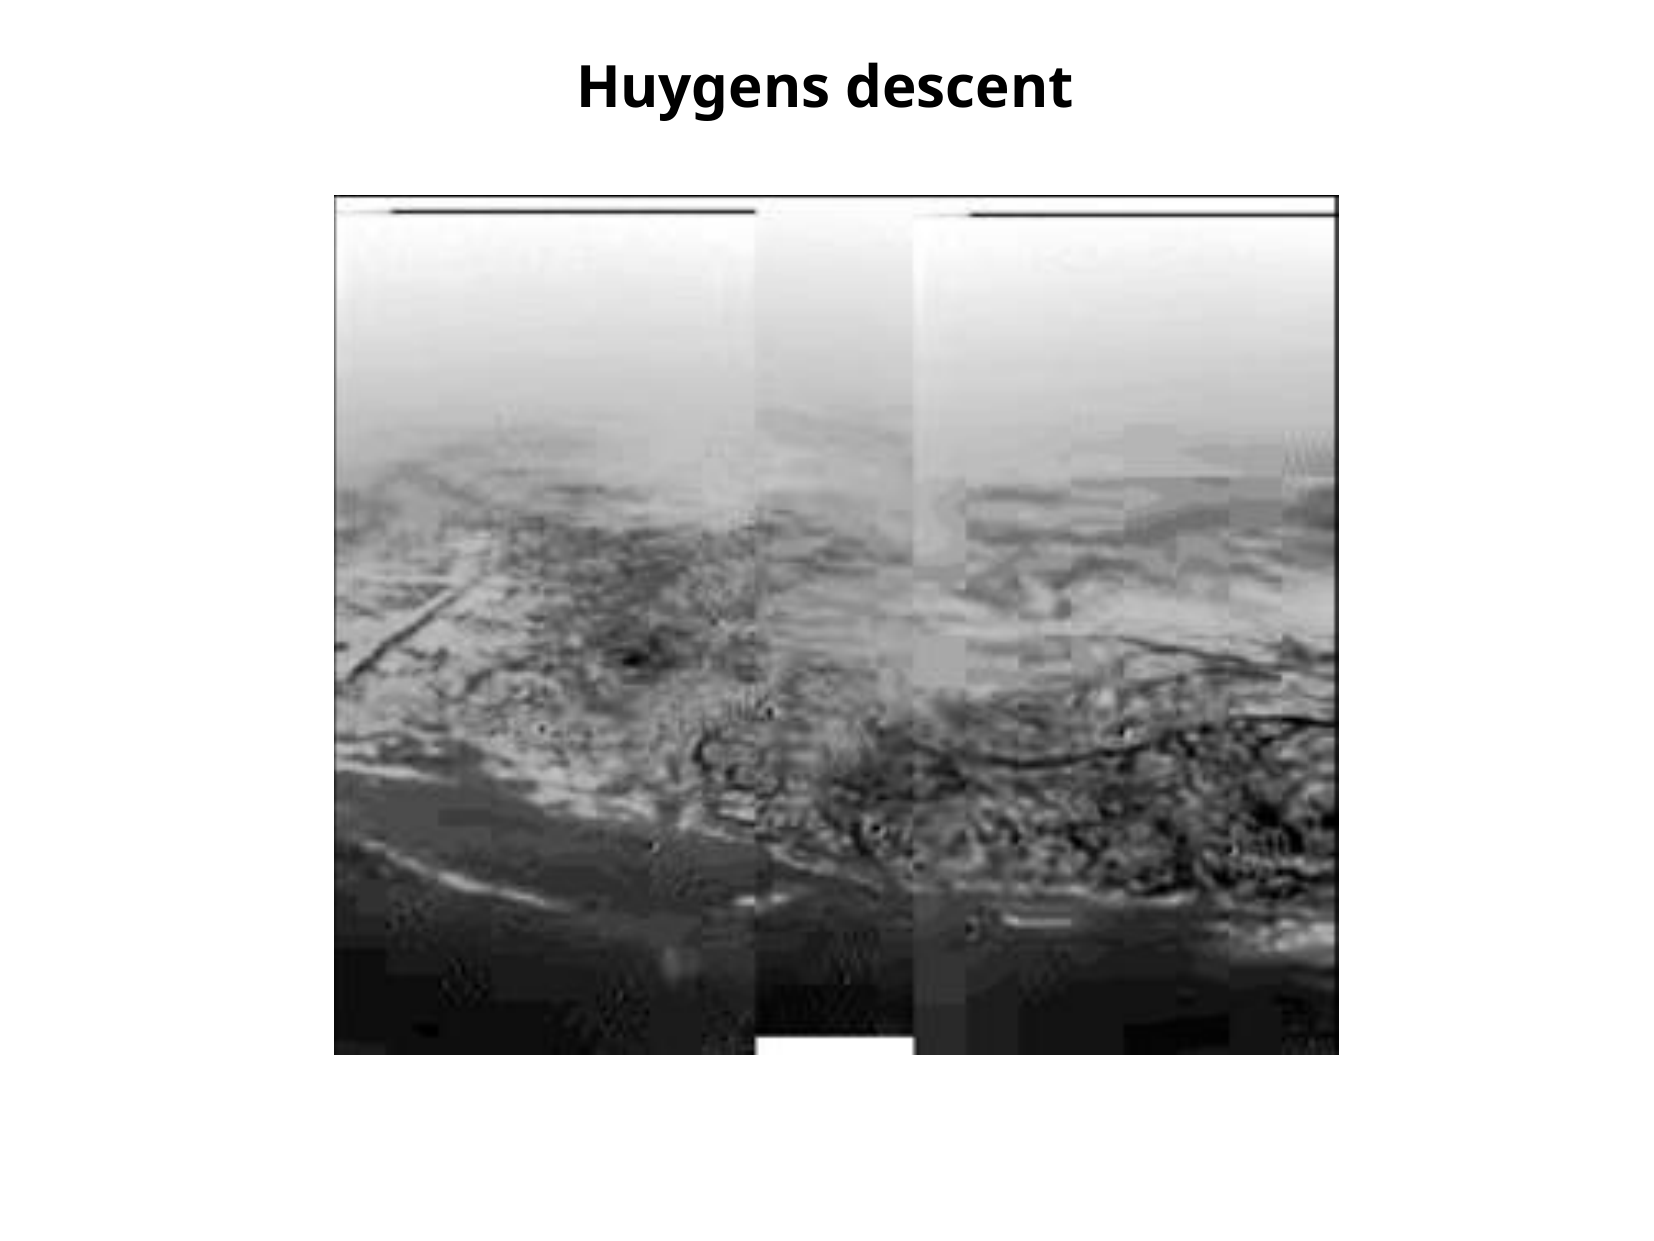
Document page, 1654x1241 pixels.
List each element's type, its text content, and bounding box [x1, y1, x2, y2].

picture [334, 195, 1339, 1055]
text_box Huygens descent [262, 37, 1388, 134]
